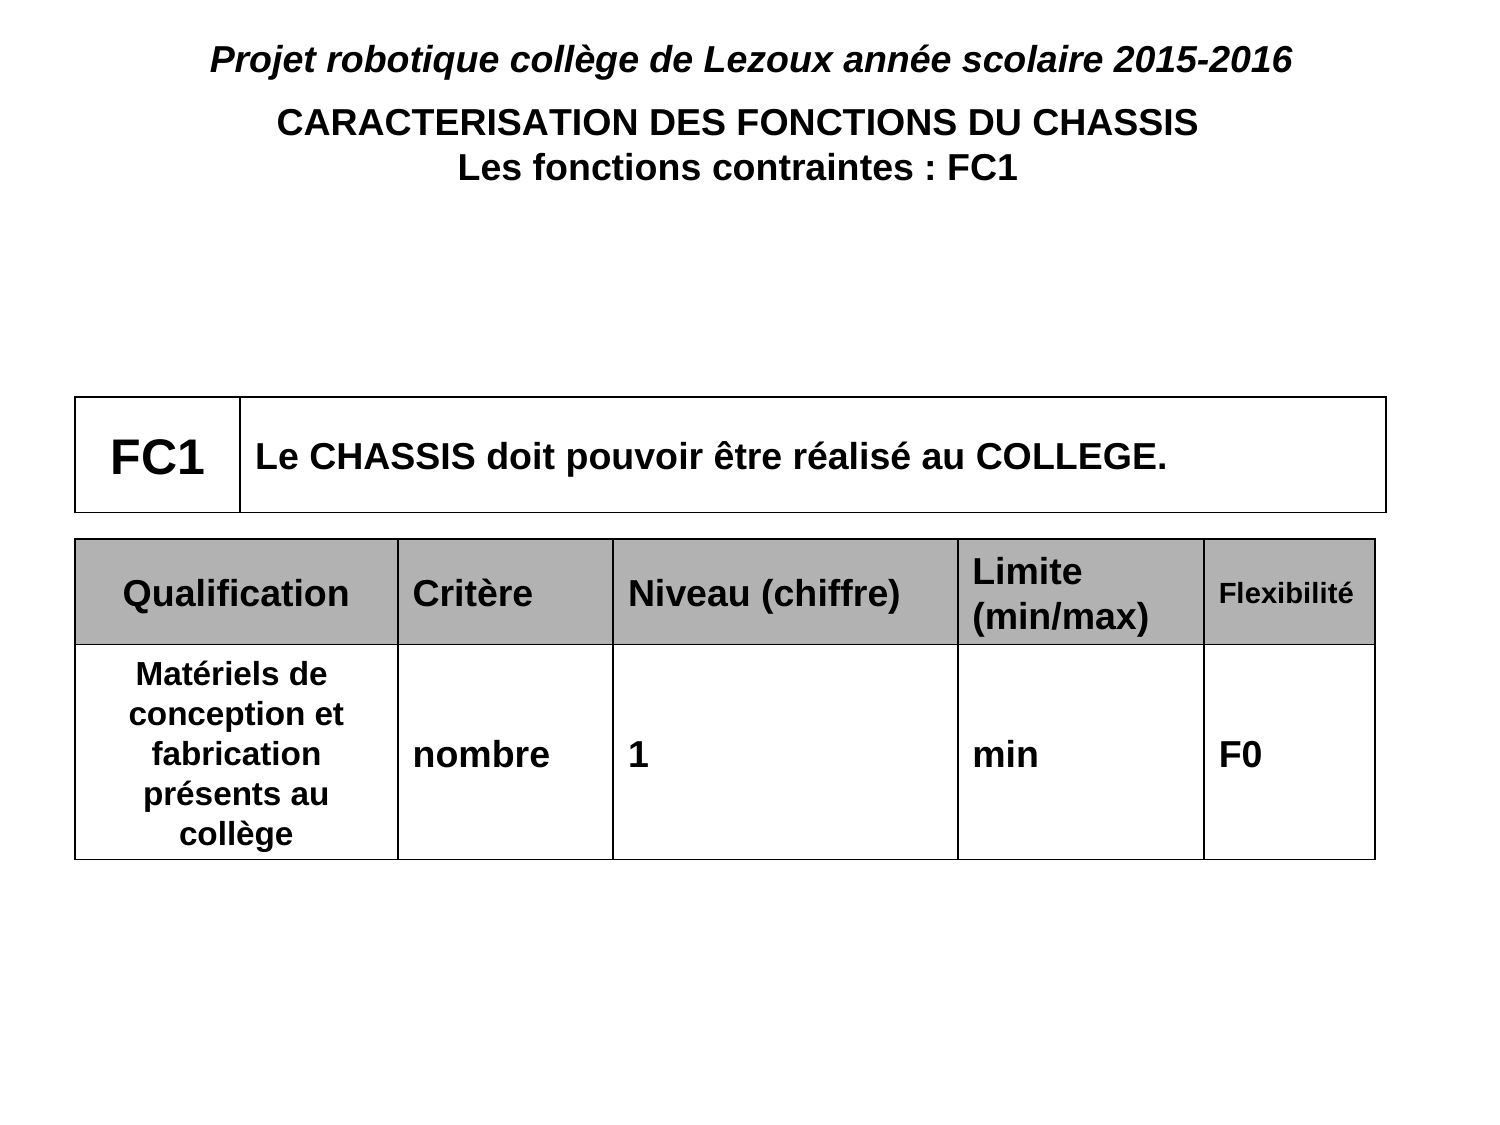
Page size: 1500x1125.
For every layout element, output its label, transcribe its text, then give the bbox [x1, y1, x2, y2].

table_header Qualification [76, 540, 397, 644]
table_cell 1 [614, 645, 957, 859]
table_header FC1 [76, 398, 239, 512]
table_header Critère [399, 540, 612, 644]
table_header Niveau (chiffre) [614, 540, 957, 644]
table_cell F0 [1205, 645, 1374, 859]
table_header Flexibilité [1205, 540, 1374, 644]
text_box Projet robotique collège de Lezoux année scolaire 2015-2016 [162, 24, 1341, 90]
table_header Limite (min/max) [959, 540, 1203, 644]
table_cell min [959, 645, 1203, 859]
title CARACTERISATION DES FONCTIONS DU CHASSIS Les fonctions contraintes : FC1 [100, 90, 1376, 197]
table_cell Matériels de conception et fabrication présents au collège [76, 645, 397, 859]
table_header Le CHASSIS doit pouvoir être réalisé au COLLEGE. [241, 398, 1385, 512]
table_cell nombre [399, 645, 612, 859]
